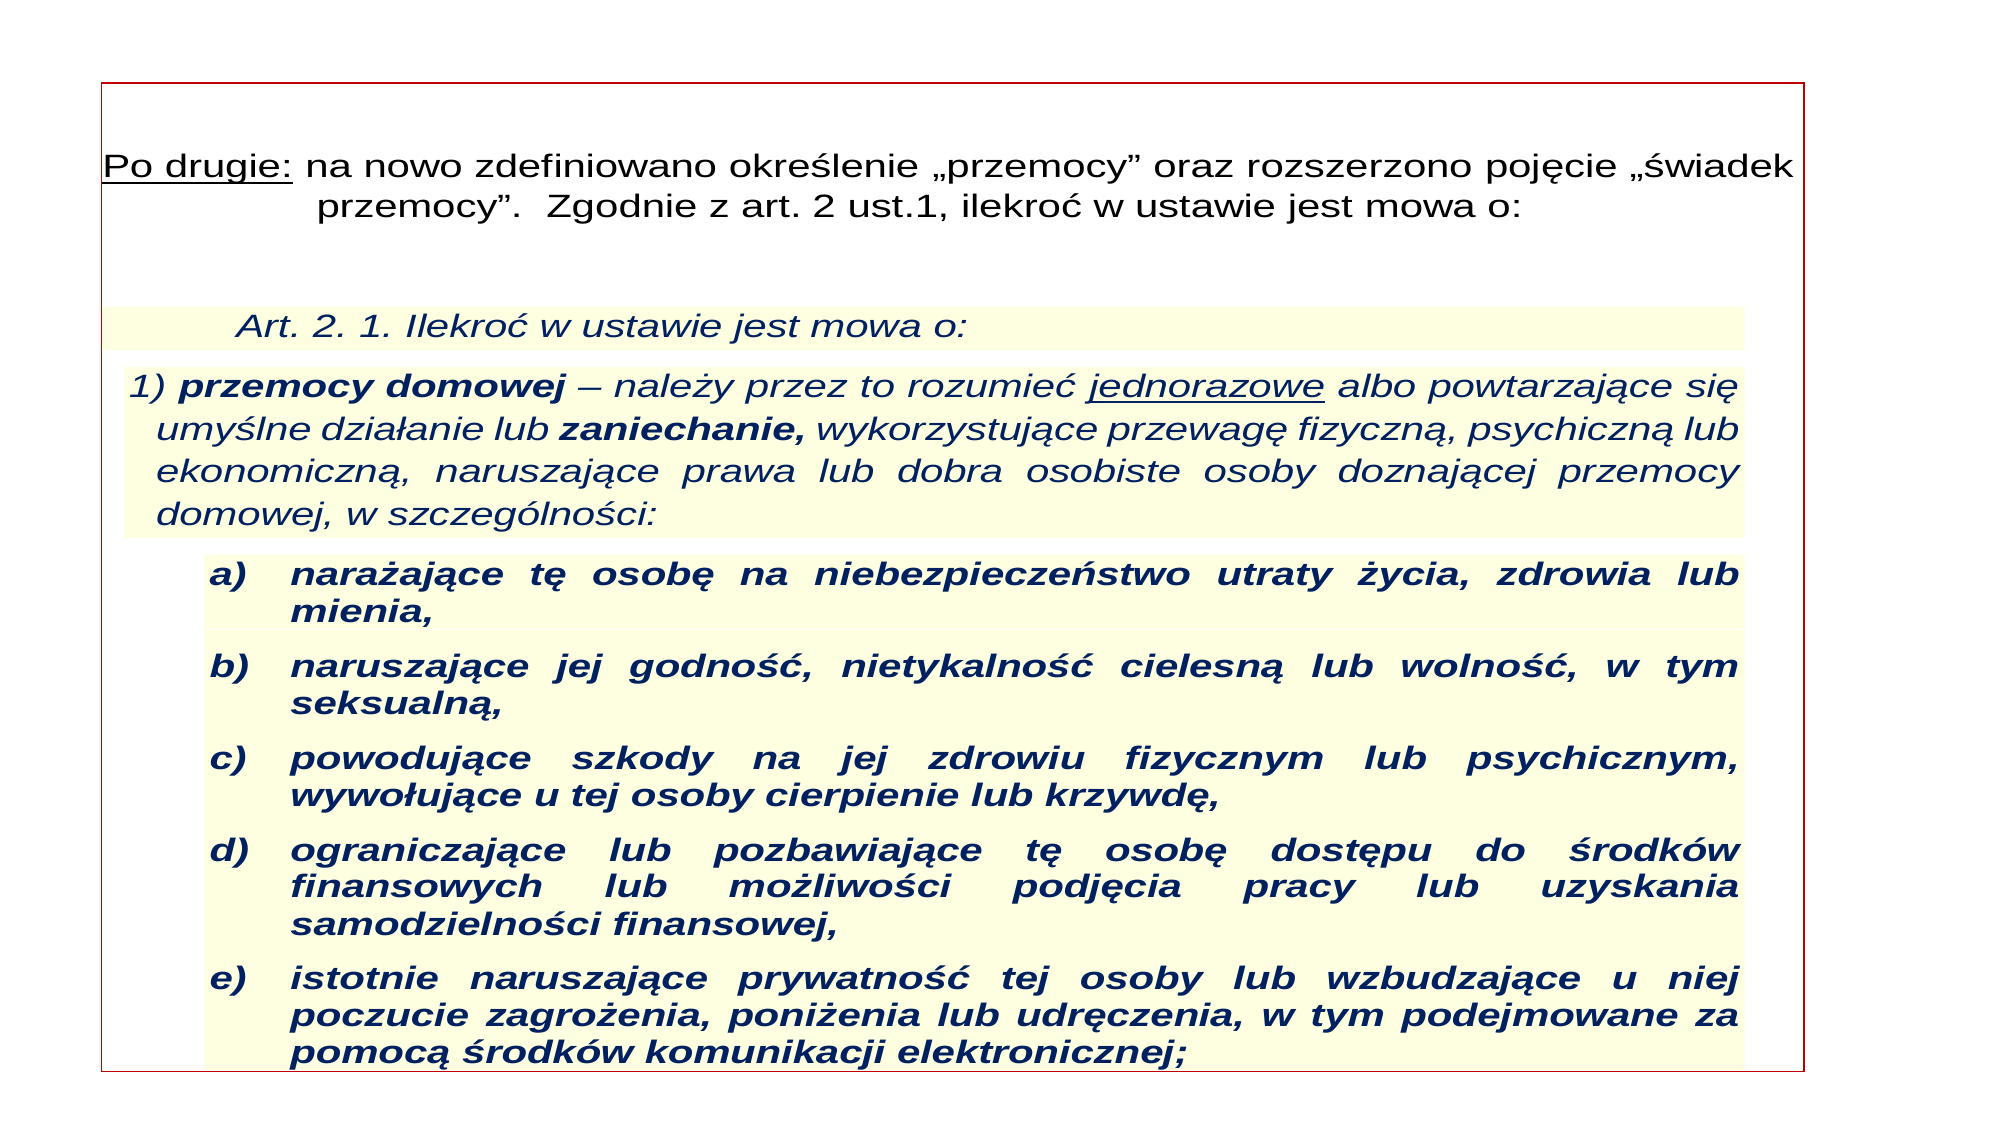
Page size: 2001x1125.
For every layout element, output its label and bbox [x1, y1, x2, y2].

picture [102, 83, 1804, 1071]
